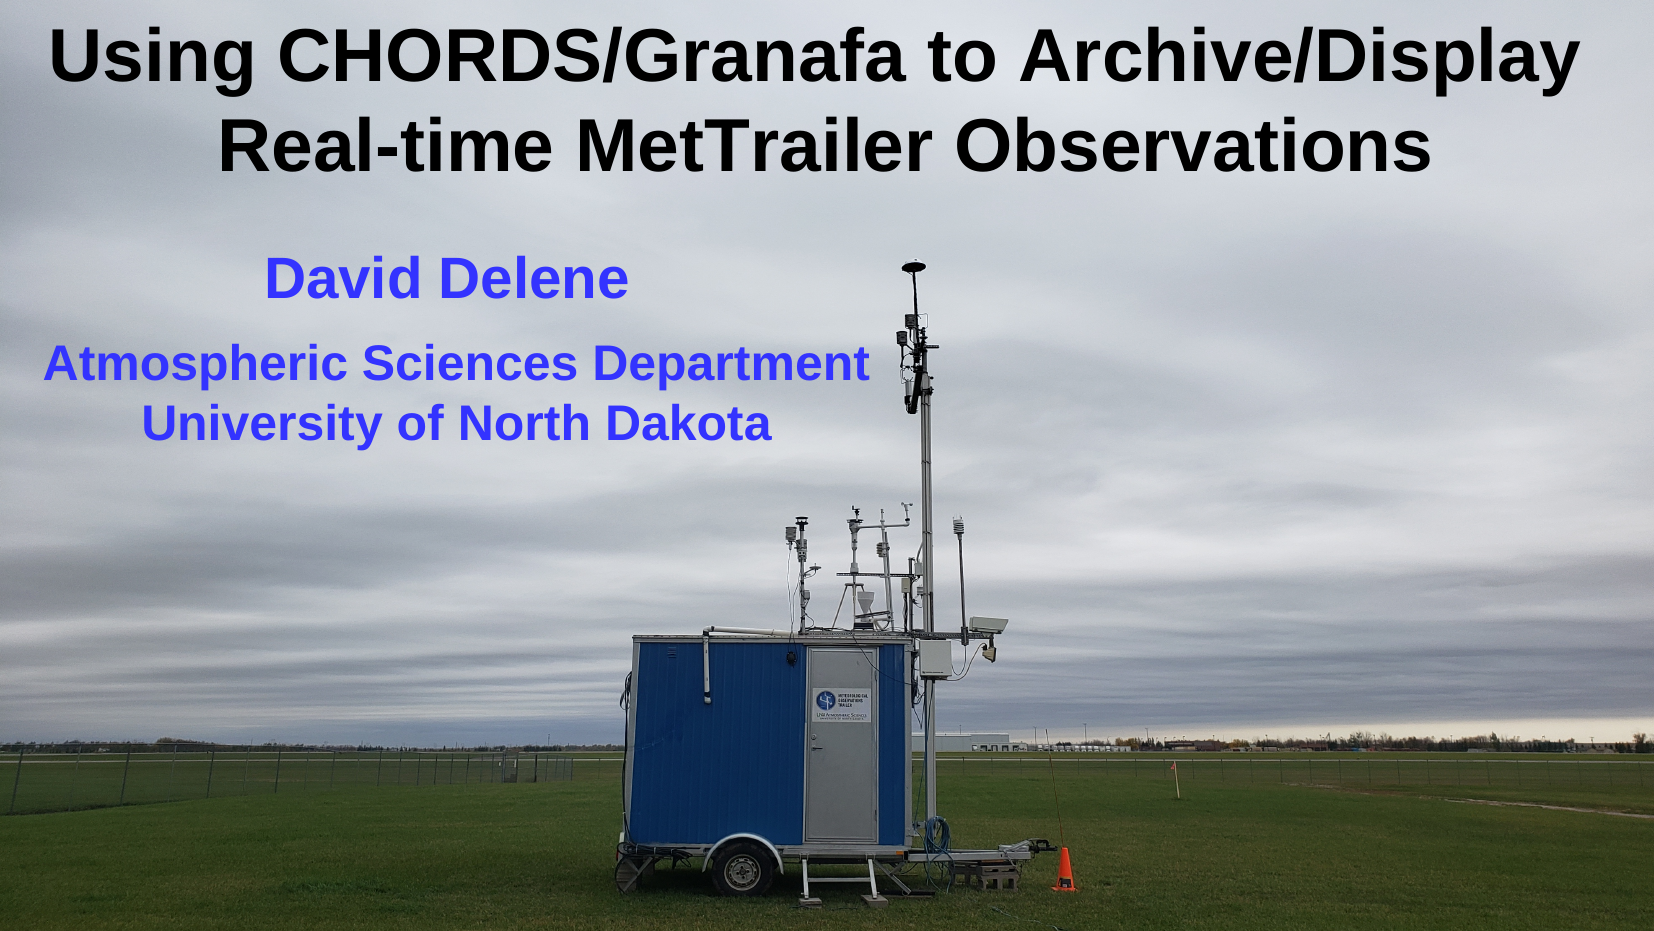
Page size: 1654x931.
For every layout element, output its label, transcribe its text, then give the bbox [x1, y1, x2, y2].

title David Delene [72, 222, 823, 328]
picture [0, 0, 1654, 931]
title Using CHORDS/Granafa to Archive/Display Real-time MetTrailer Observations [1, 0, 1651, 195]
title Atmospheric Sciences Department University of North Dakota [14, 292, 900, 489]
